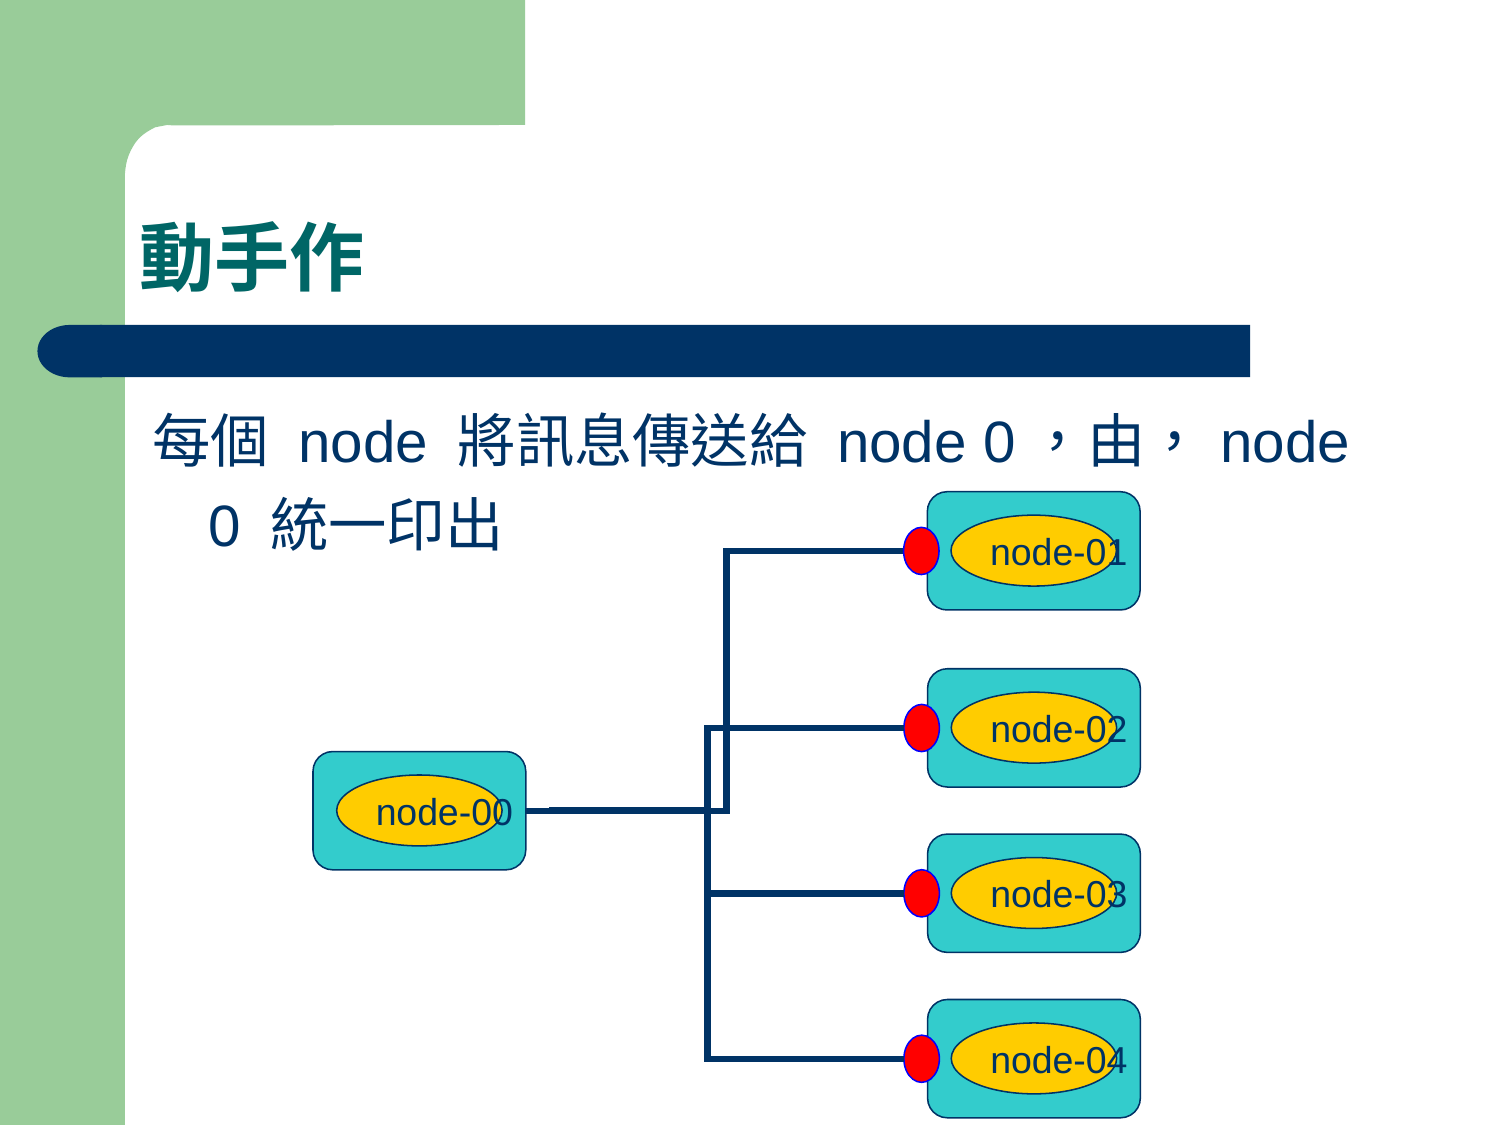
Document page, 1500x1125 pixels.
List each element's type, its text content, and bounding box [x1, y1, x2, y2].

text_box node-03 [951, 857, 1117, 929]
list 每個 node 將訊息傳送給 node 0，由，node 0 統一印出 [137, 387, 1400, 999]
text_box [904, 834, 1141, 953]
title 動手作 [124, 124, 1425, 313]
text_box node-01 [951, 515, 1115, 587]
text_box node-00 [336, 774, 499, 846]
text_box node-04 [951, 1022, 1116, 1094]
text_box [312, 751, 526, 870]
text_box [904, 668, 1141, 788]
list 每個 node 將訊息傳送給 node 0，由，node 0 統一印出 [711, 731, 723, 808]
text_box [904, 999, 1141, 1118]
text_box [903, 491, 1141, 610]
text_box node-02 [951, 692, 1117, 764]
